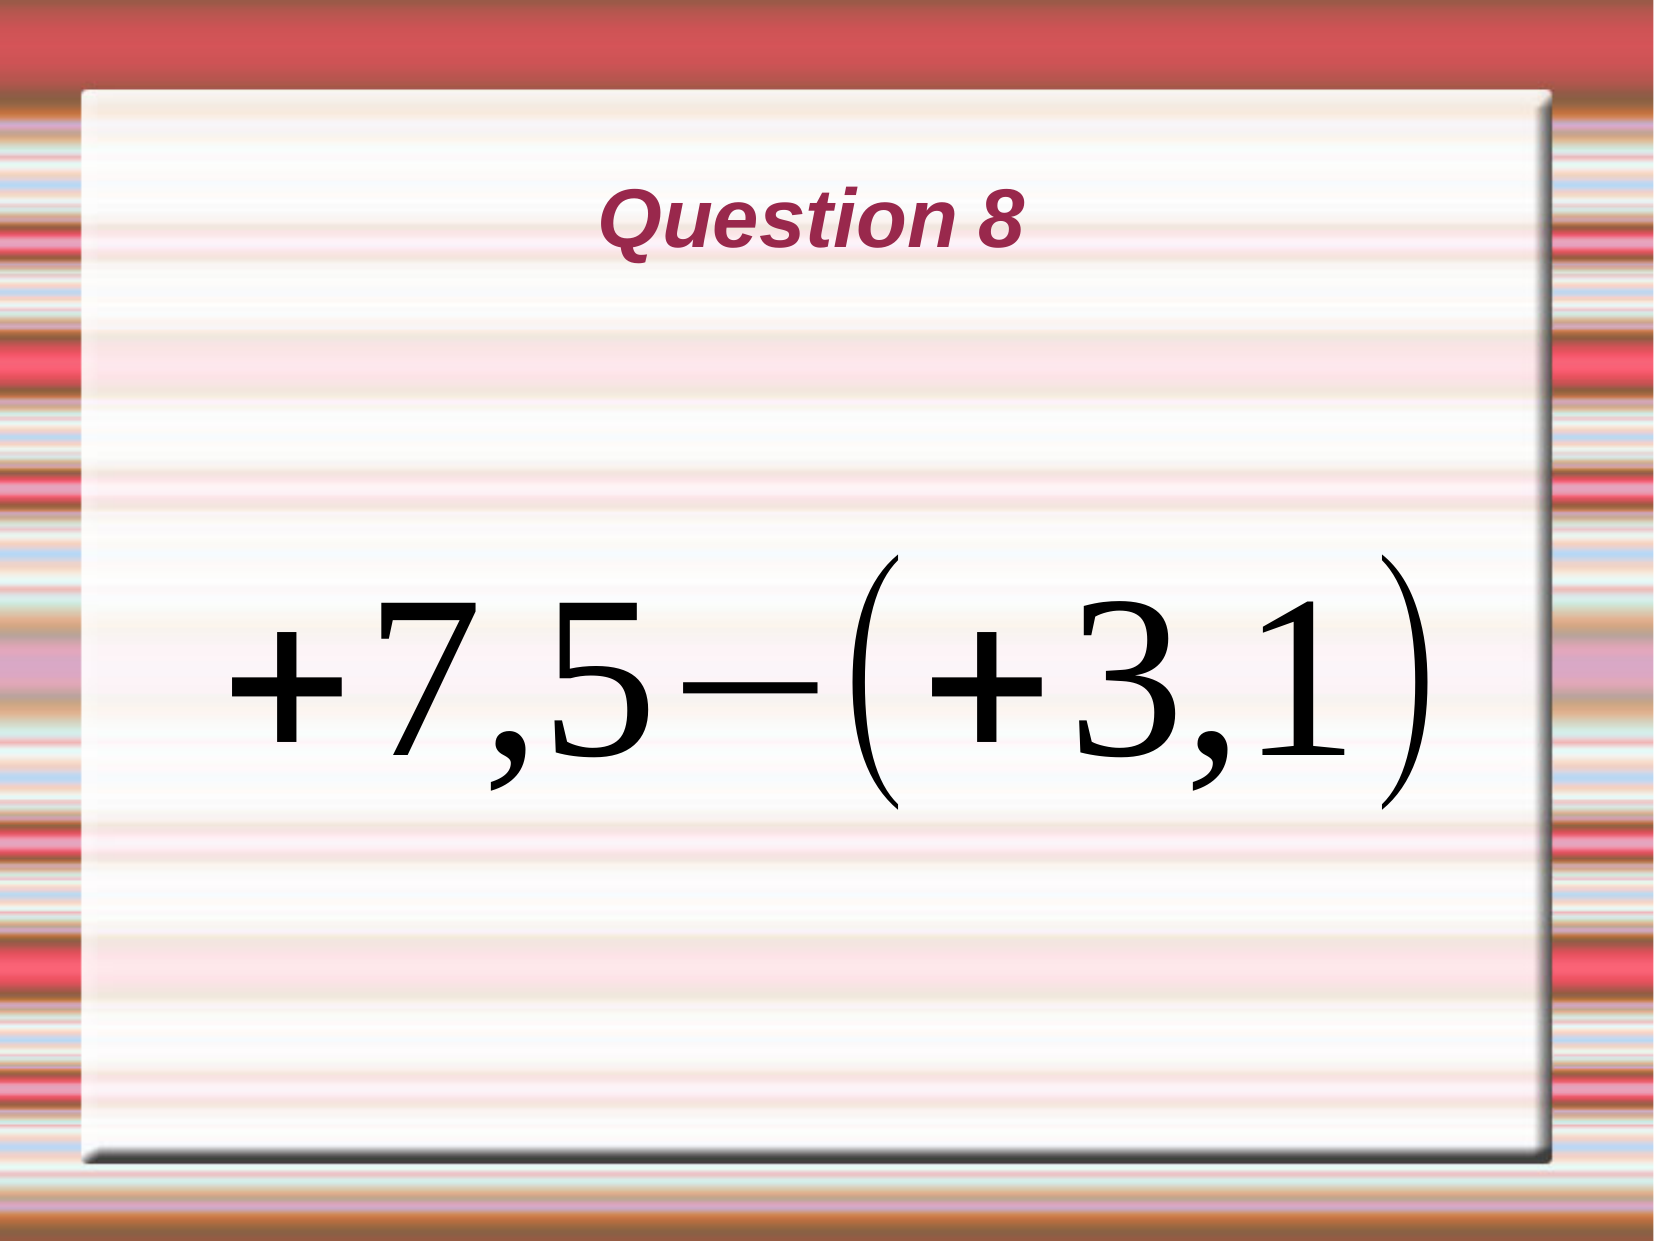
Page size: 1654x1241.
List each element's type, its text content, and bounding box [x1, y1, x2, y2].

title Question 8 [88, 114, 1534, 322]
chart [213, 543, 1453, 822]
picture [0, 0, 1654, 1241]
